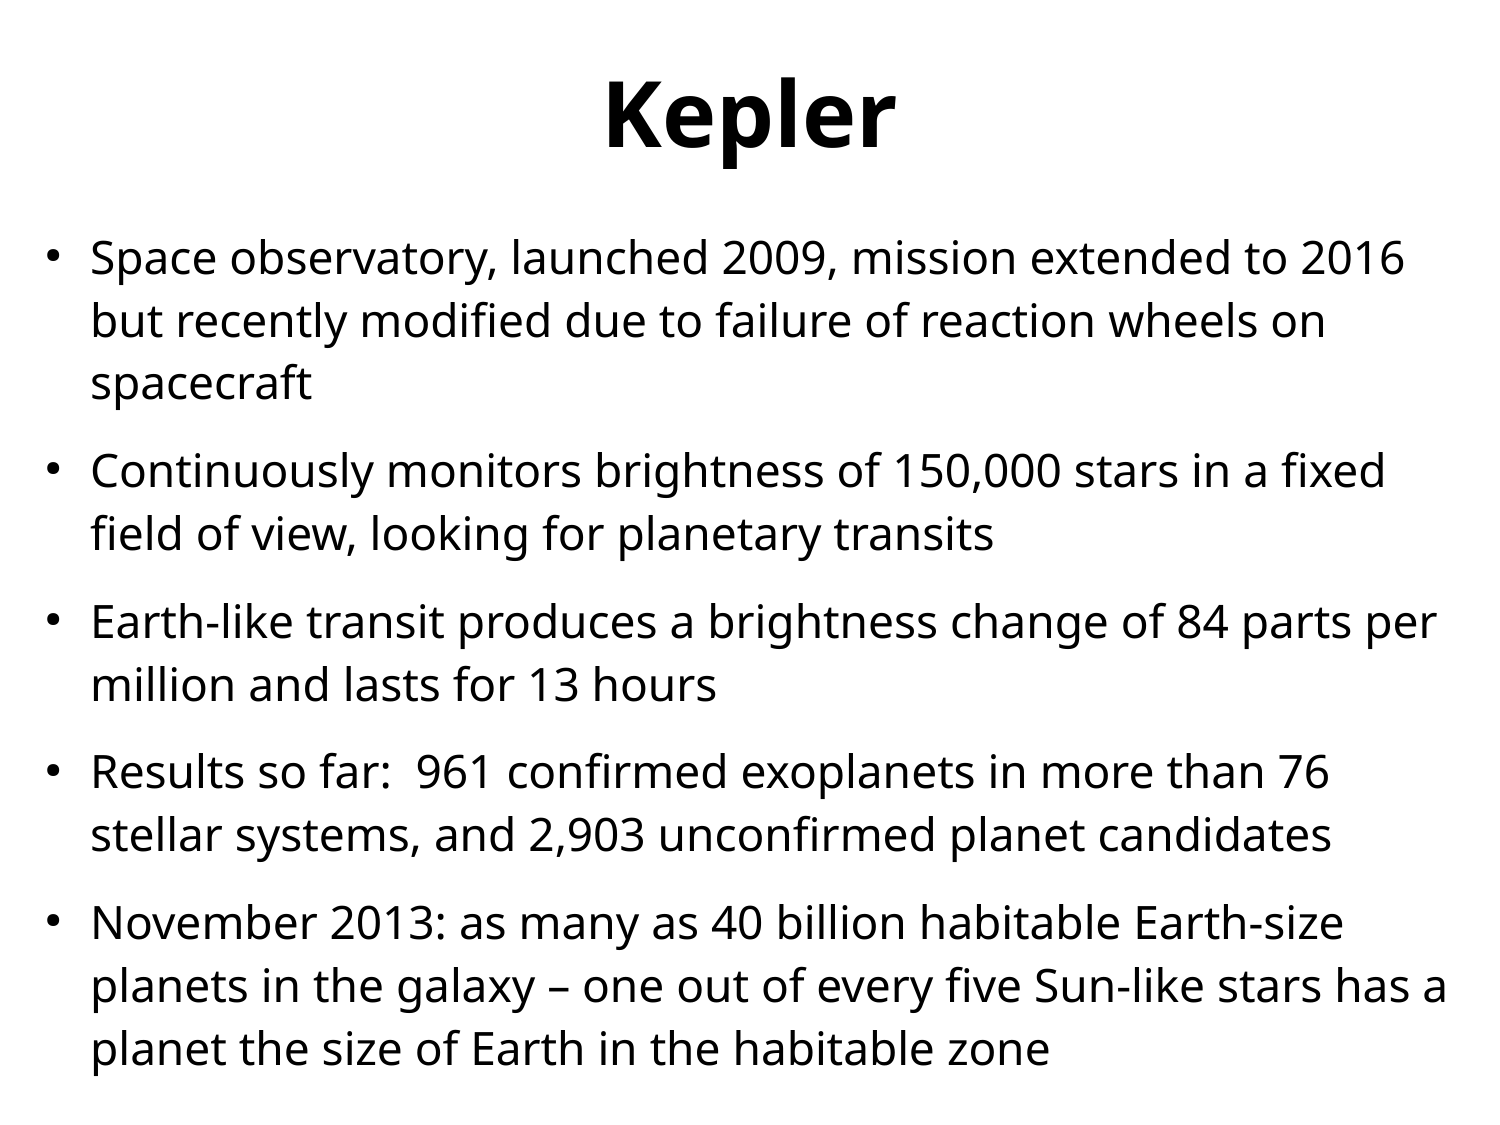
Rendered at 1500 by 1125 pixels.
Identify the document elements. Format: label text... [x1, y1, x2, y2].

list Space observatory, launched 2009, mission extended to 2016 but recently modified due to failure of reaction wheels on spacecraft Continuously monitors brightness of 150,000 stars in a fixed field of view, looking for planetary transits Earth-like transit produces a brightness change of 84 parts per million and lasts for 13 hours Results so far: 961 confirmed exoplanets in more than 76 stellar systems, and 2,903 unconfirmed planet candidates November 2013: as many as 40 billion habitable Earth-size planets in the galaxy – one out of every five Sun-like stars has a planet the size of Earth in the habitable zone [30, 224, 1471, 1081]
title Kepler [30, 58, 1471, 167]
